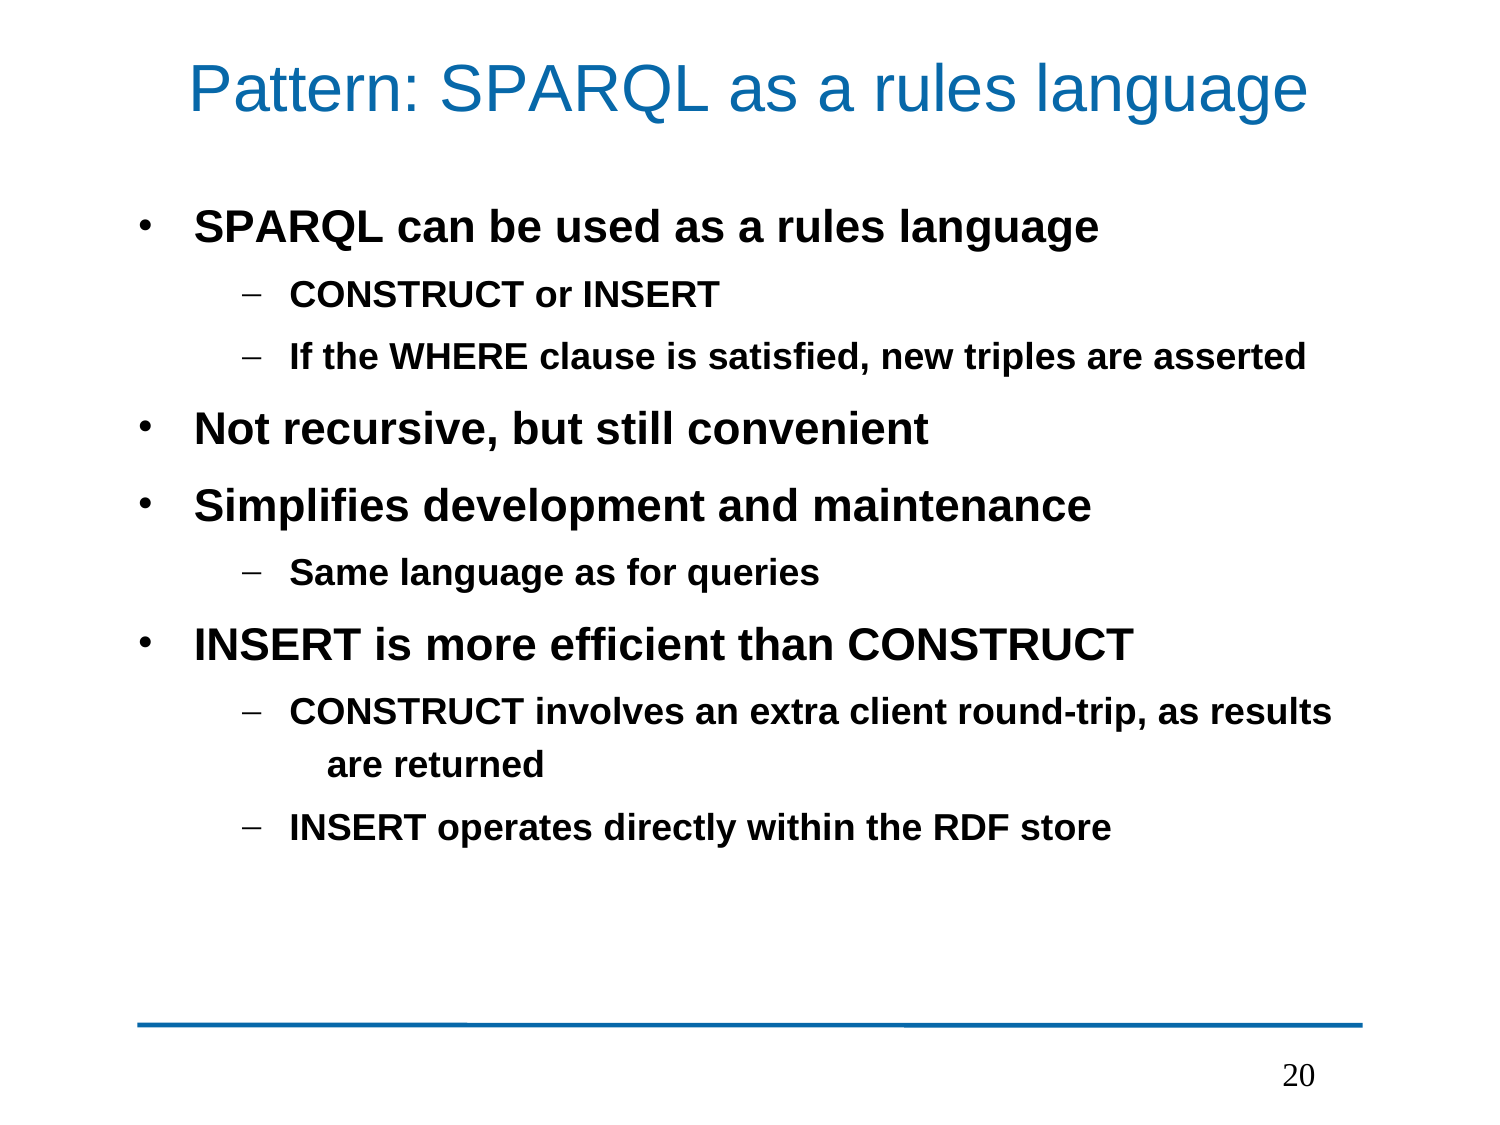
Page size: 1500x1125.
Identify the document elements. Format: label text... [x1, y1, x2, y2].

list SPARQL can be used as a rules language CONSTRUCT or INSERT If the WHERE clause is satisfied, new triples are asserted Not recursive, but still convenient Simplifies development and maintenance Same language as for queries INSERT is more efficient than CONSTRUCT CONSTRUCT involves an extra client round-trip, as results are returned INSERT operates directly within the RDF store [115, 179, 1387, 1005]
title Pattern: SPARQL as a rules language [0, 0, 1500, 156]
